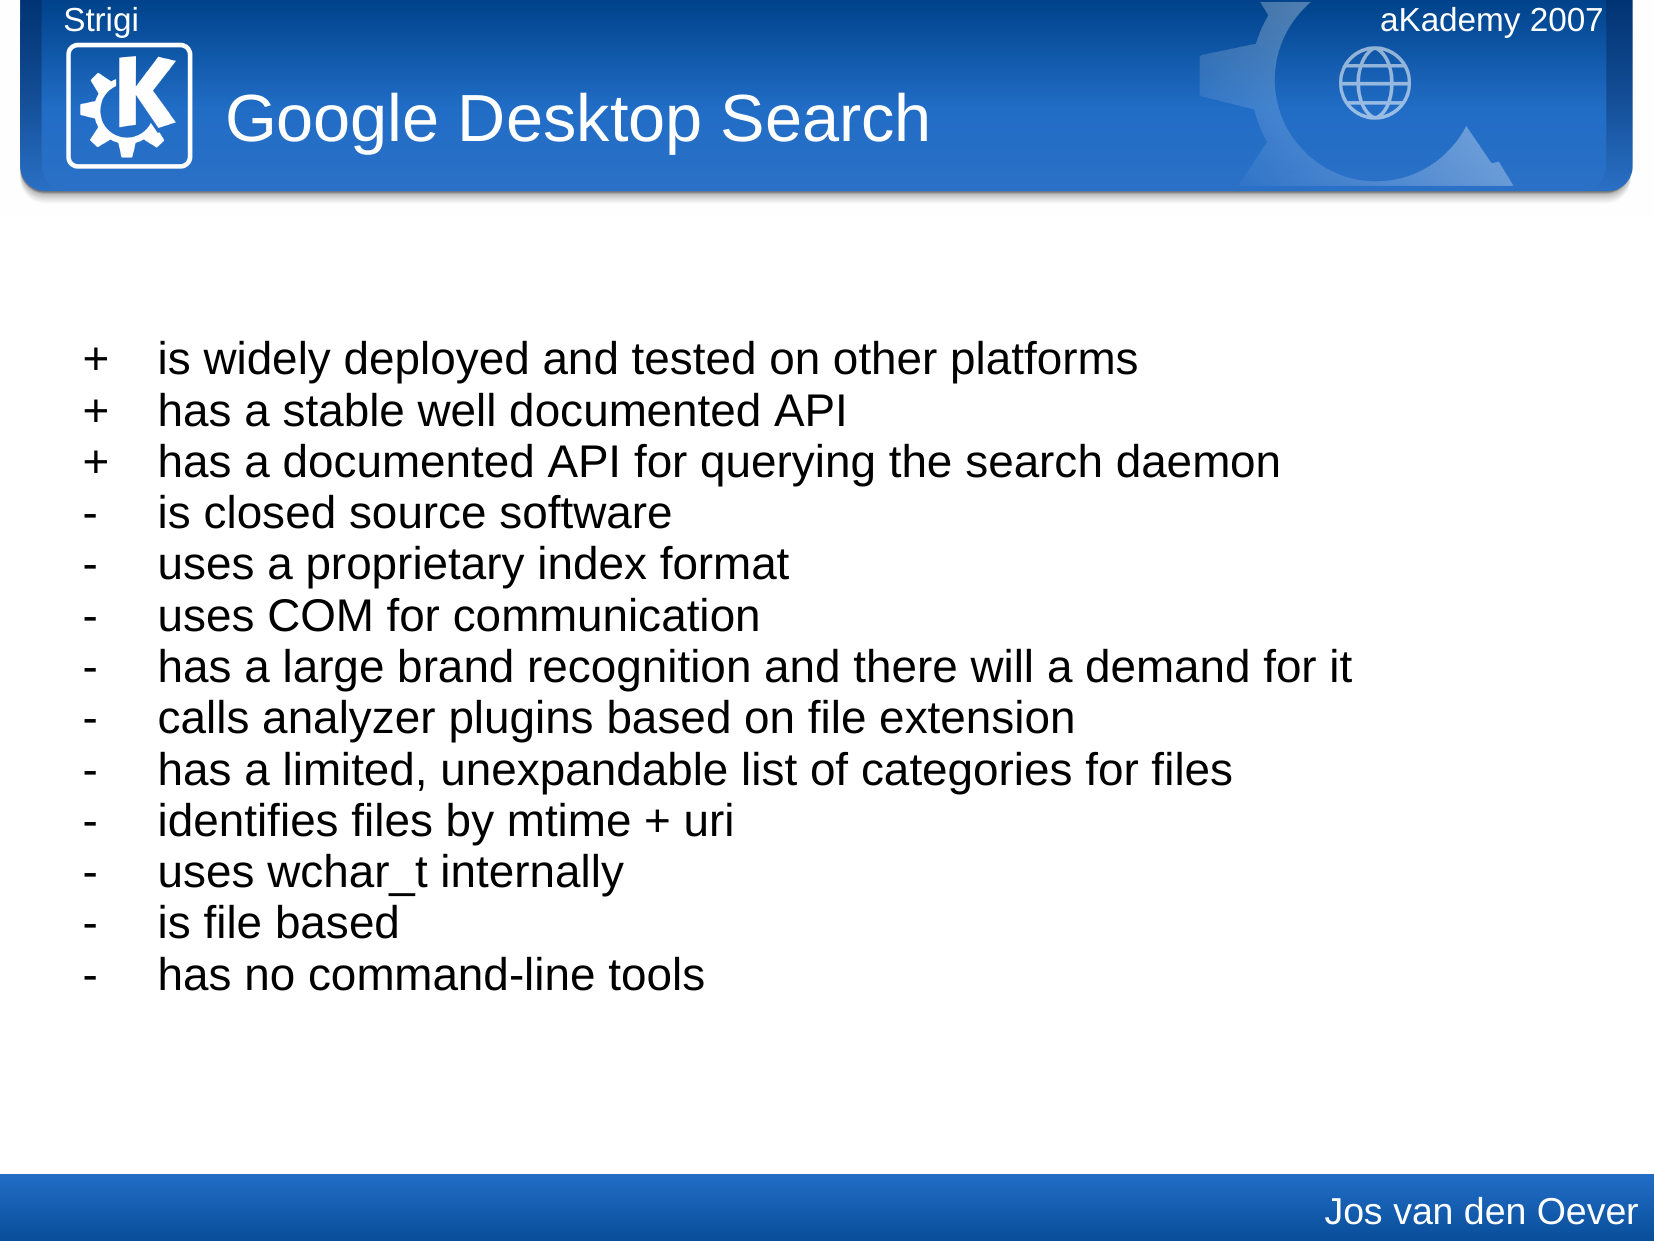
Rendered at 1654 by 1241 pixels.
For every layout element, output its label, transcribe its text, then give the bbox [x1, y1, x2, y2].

subtitle + is widely deployed and tested on other platforms + has a stable well documented API + has a documented API for querying the search daemon - is closed source software - uses a proprietary index format - uses COM for communication - has a large brand recognition and there will a demand for it - calls analyzer plugins based on file extension - has a limited, unexpandable list of categories for files - identifies files by mtime + uri - uses wchar_t internally - is file based - has no command-line tools [82, 232, 1571, 1101]
picture [0, 0, 1652, 216]
title Google Desktop Search [225, 56, 1571, 181]
